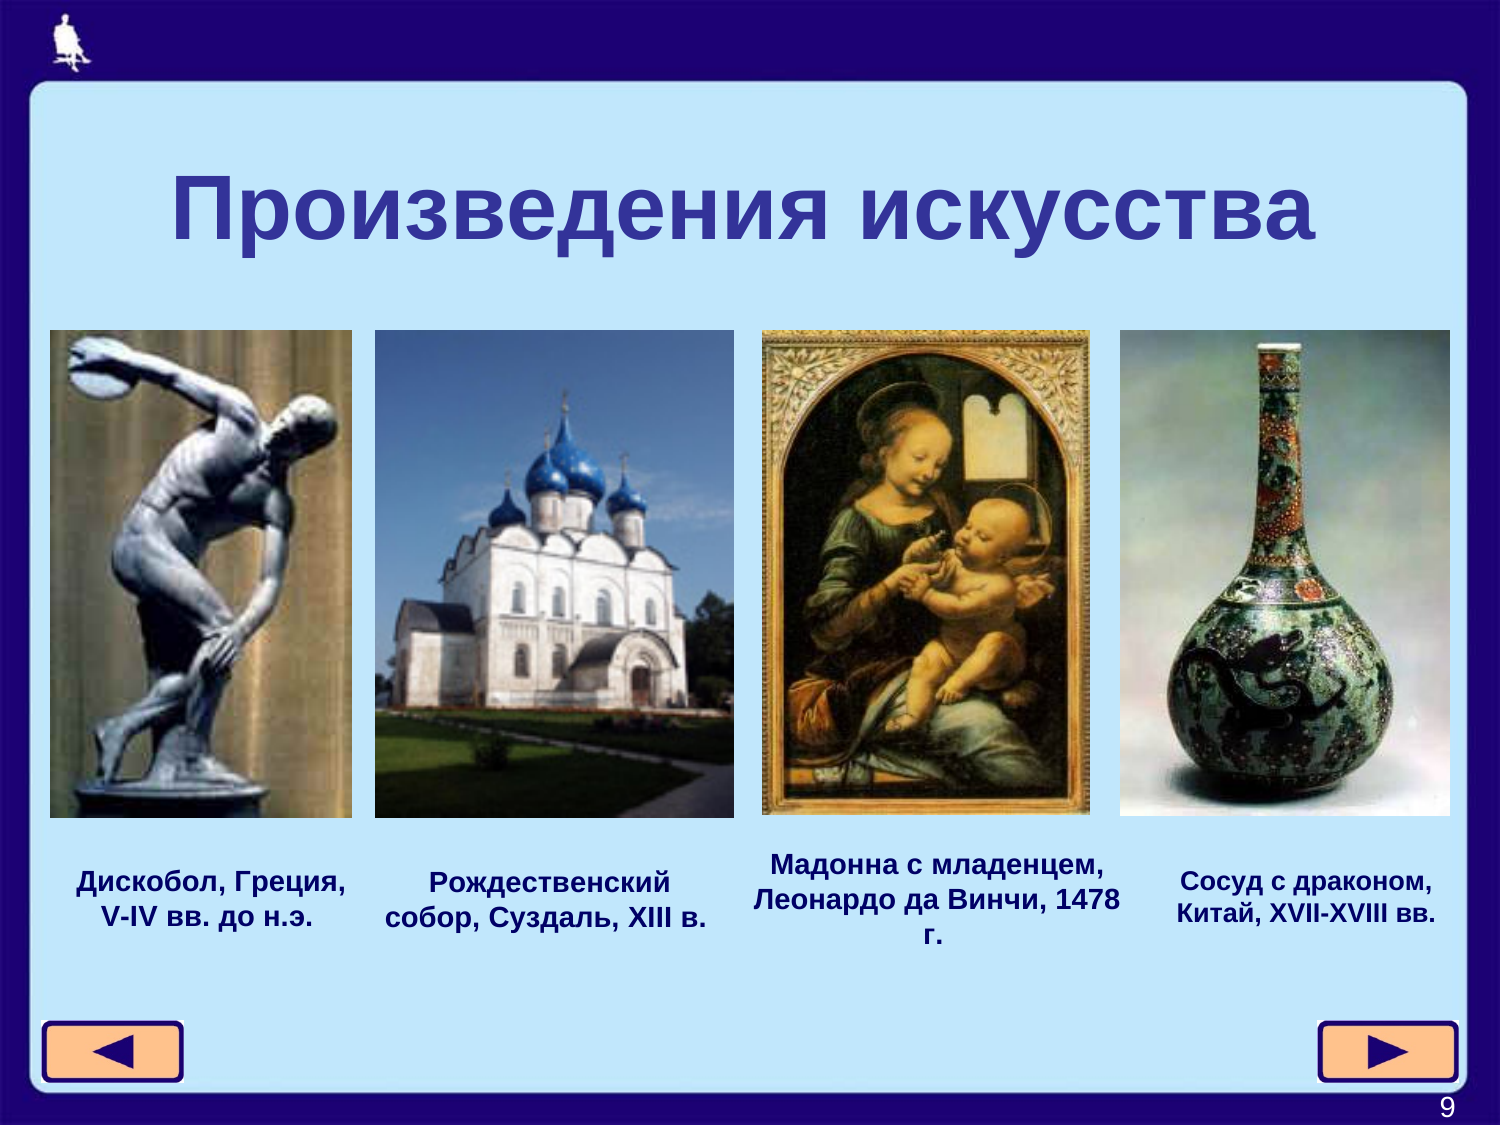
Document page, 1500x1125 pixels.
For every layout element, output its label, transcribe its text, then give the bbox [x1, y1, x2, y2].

text_box Мадонна с младенцем, Леонардо да Винчи, 1478 г. [725, 837, 1150, 993]
text_box Рождественский собор, Суздаль, XIII в. [381, 855, 725, 941]
picture [0, 0, 1500, 1125]
text_box Сосуд с драконом, Китай, XVII-XVIII вв. [1150, 855, 1500, 936]
text_box <номер> [1120, 1080, 1471, 1125]
text_box Дискобол, Греция, V-IV вв. до н.э. [50, 854, 381, 941]
title Произведения искусства [29, 125, 1459, 281]
